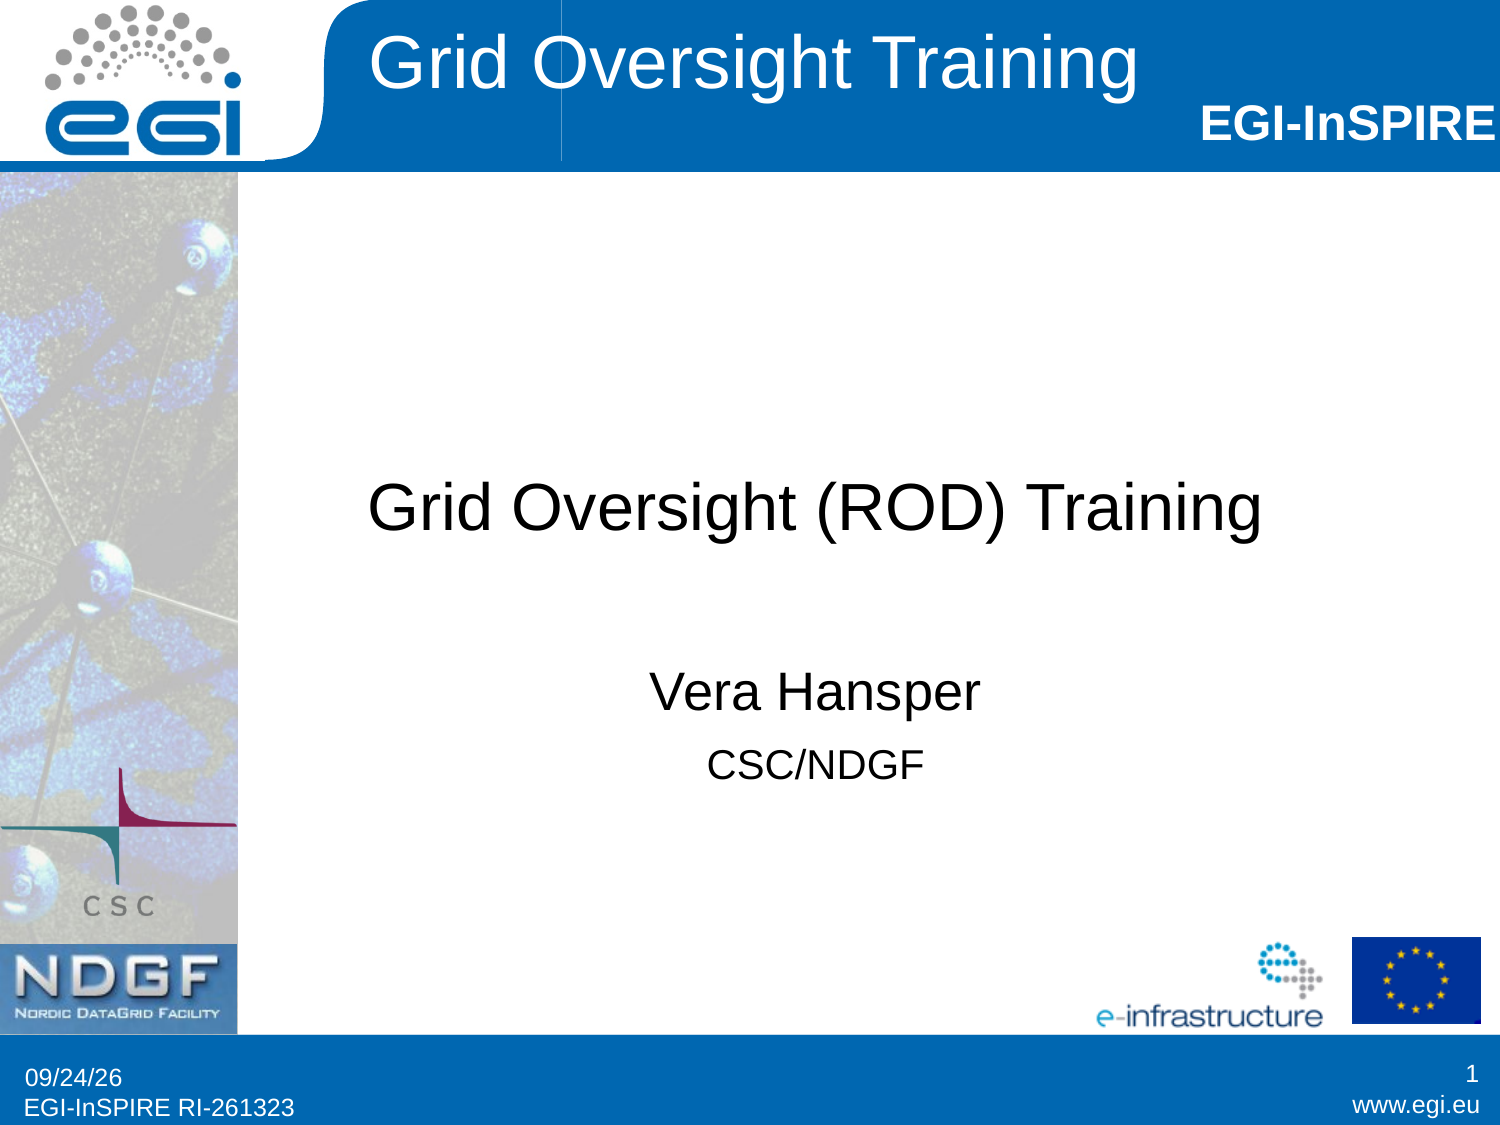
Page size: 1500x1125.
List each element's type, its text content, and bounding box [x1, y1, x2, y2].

picture [0, 0, 265, 161]
text_box <number> [1144, 1042, 1495, 1103]
picture [0, 172, 238, 1034]
subtitle Grid Oversight (ROD) Training Vera Hansper CSC/NDGF [206, 262, 1426, 1021]
picture [1352, 937, 1481, 1024]
picture [1091, 1021, 1329, 1034]
title Grid Oversight Training [354, 0, 1477, 148]
text_box 09/16/10 [10, 1046, 361, 1107]
